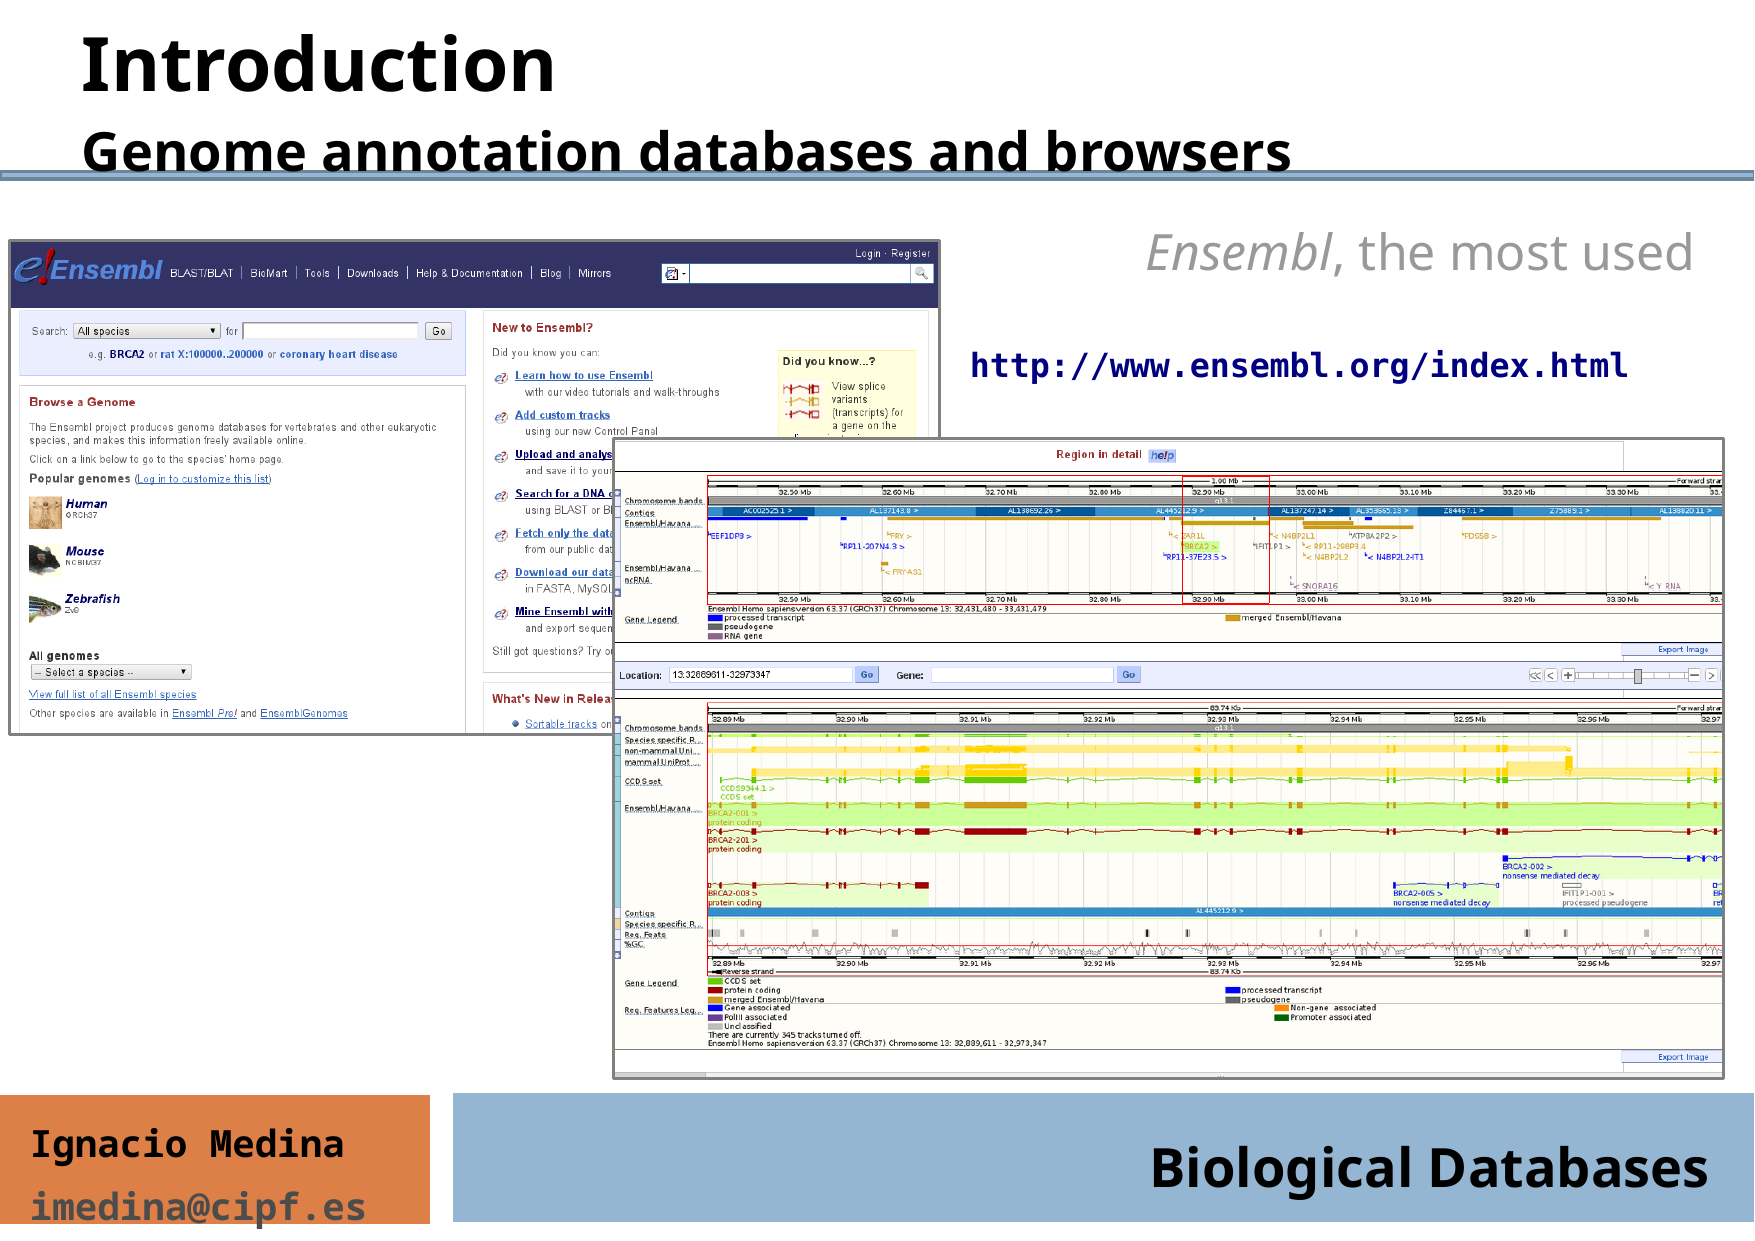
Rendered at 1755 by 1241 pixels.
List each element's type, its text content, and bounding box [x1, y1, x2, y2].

text_box [0, 171, 112, 179]
picture [10, 242, 938, 733]
text_box Introduction Genome annotation databases and browsers [67, 3, 1688, 168]
text_box [1571, 171, 1754, 179]
text_box Biological Databases [675, 1122, 1726, 1200]
text_box Ensembl, the most used [885, 210, 1711, 286]
text_box Ignacio Medina imedina@cipf.es [15, 1110, 406, 1213]
text_box http://www.ensembl.org/index.html [955, 339, 1681, 393]
picture [615, 440, 1723, 1078]
title [59, 153, 1571, 239]
